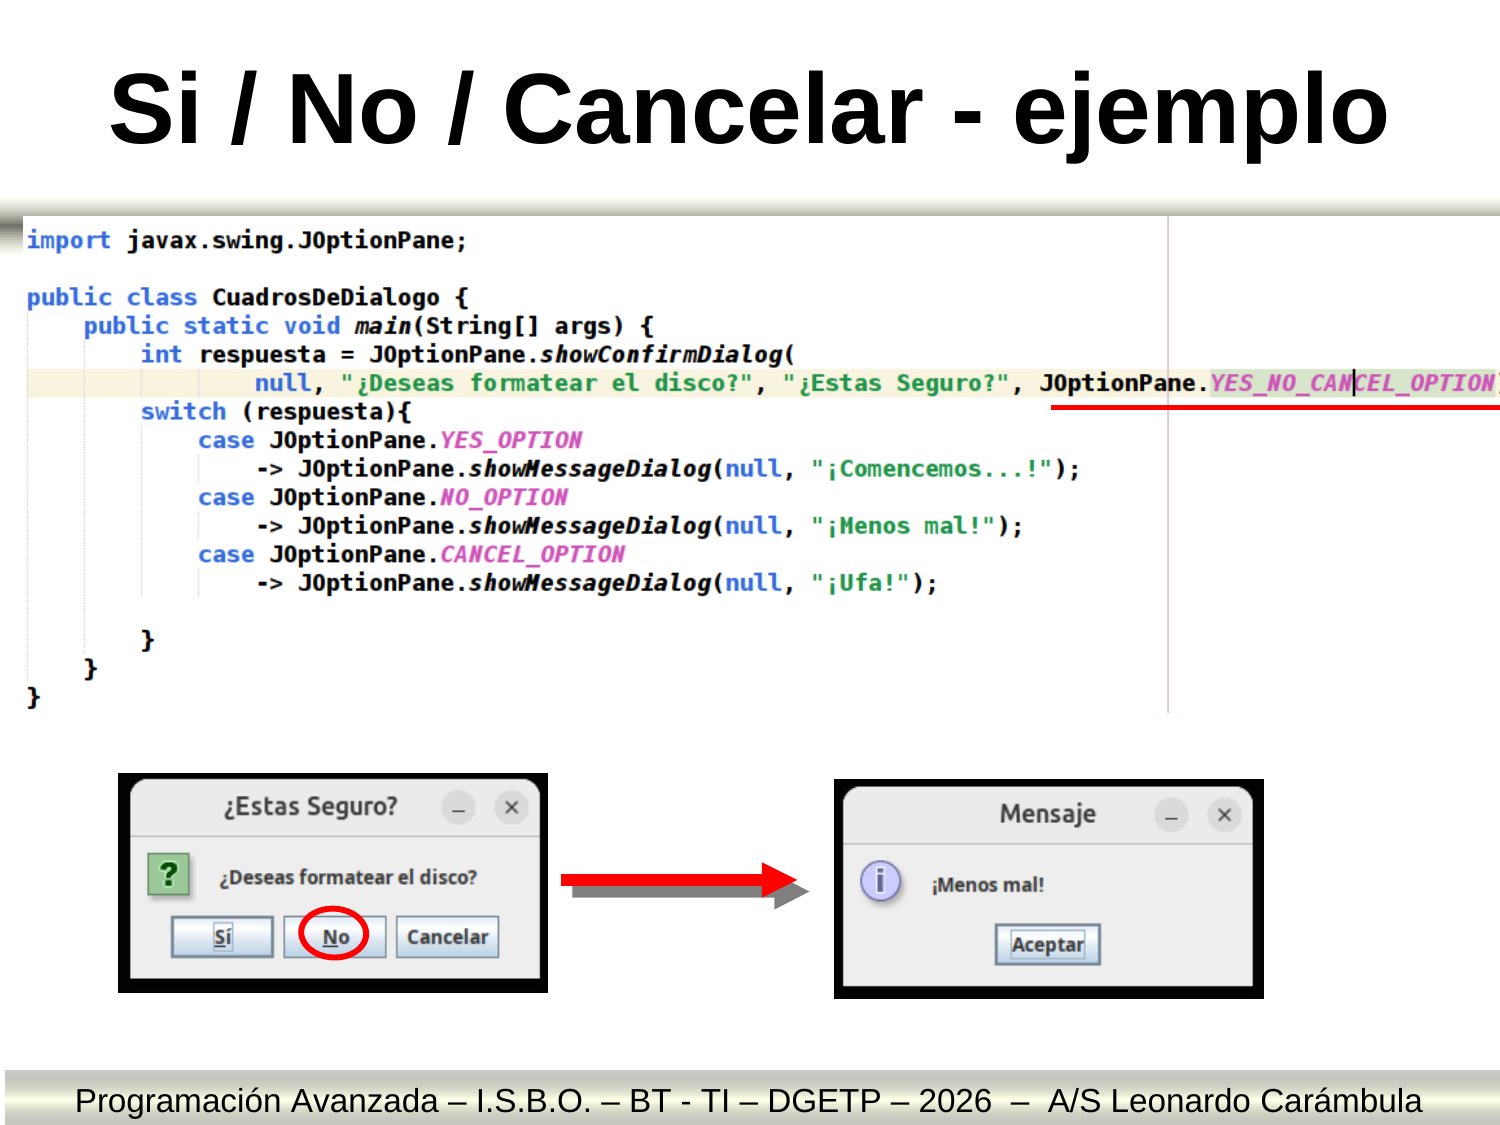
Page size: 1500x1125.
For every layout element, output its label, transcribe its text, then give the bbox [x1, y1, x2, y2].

picture [834, 779, 1264, 999]
picture [118, 773, 548, 993]
picture [23, 216, 1500, 713]
title Si / No / Cancelar - ejemplo [0, 9, 1500, 198]
